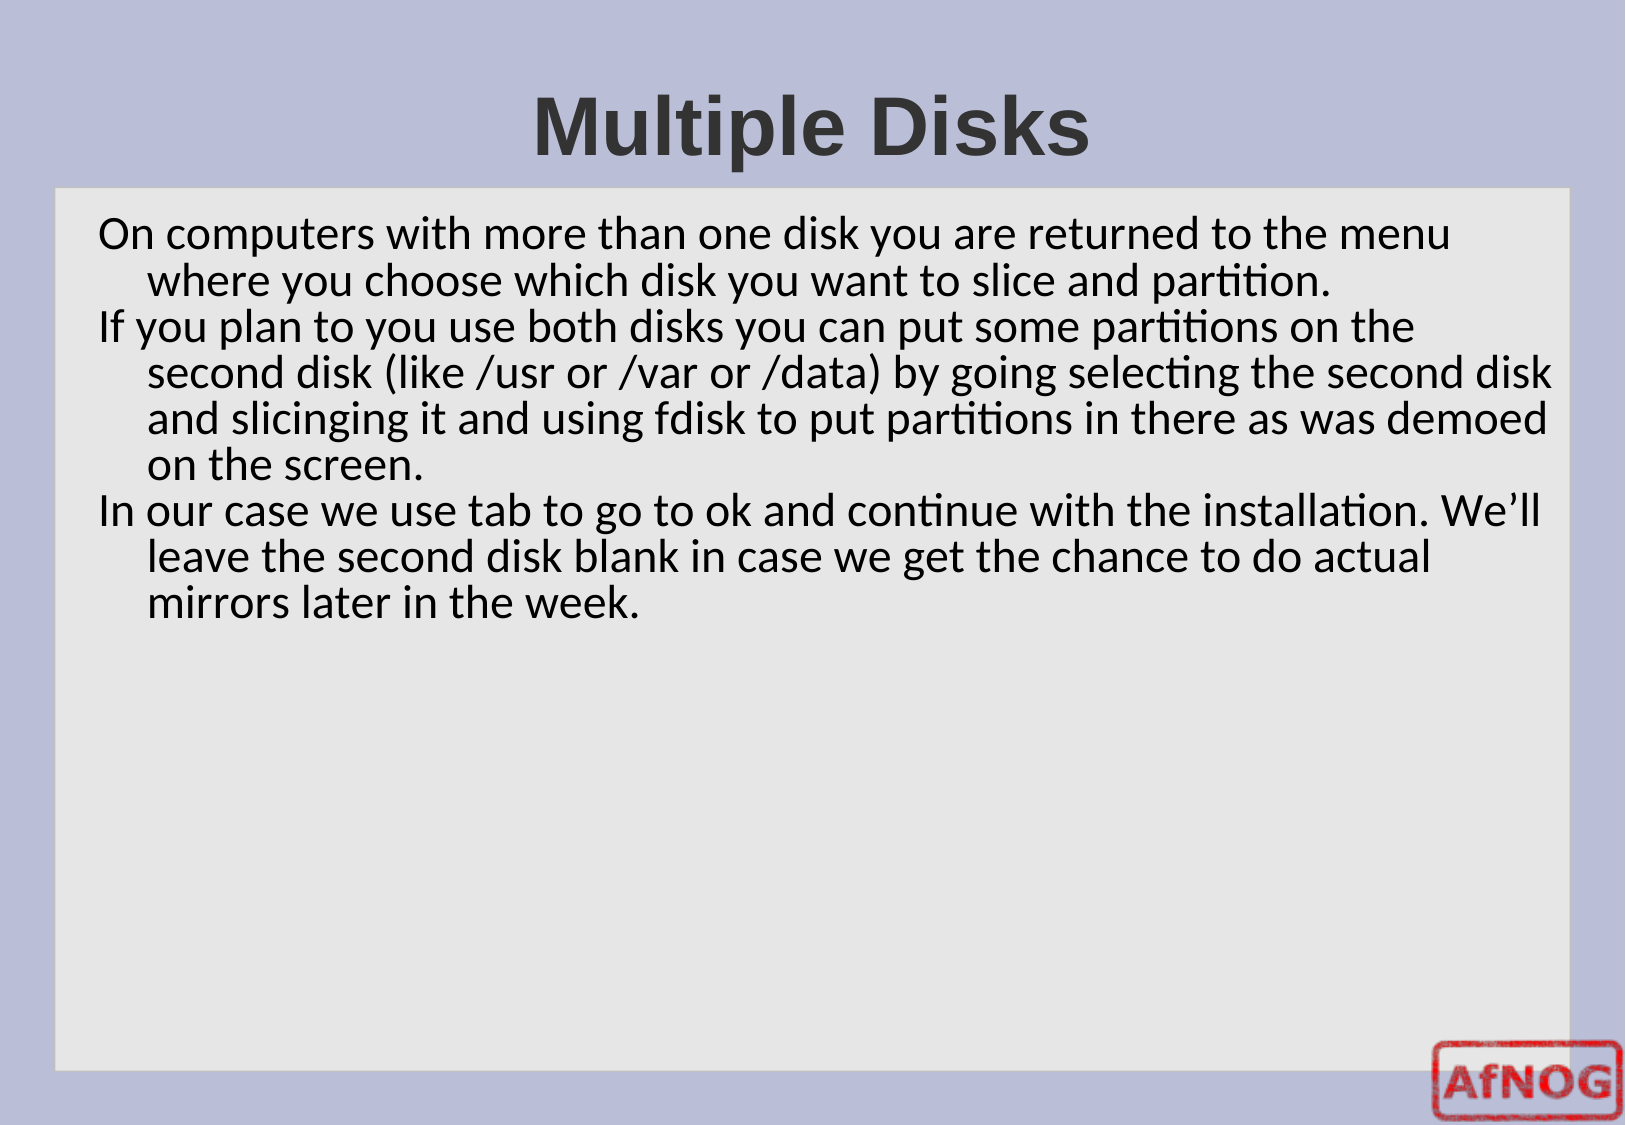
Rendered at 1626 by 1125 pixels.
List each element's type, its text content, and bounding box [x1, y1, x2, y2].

list On computers with more than one disk you are returned to the menu where you choose which disk you want to slice and partition. If you plan to you use both disks you can put some partitions on the second disk (like /usr or /var or /data) by going selecting the second disk and slicinging it and using fdisk to put partitions in there as was demoed on the screen. In our case we use tab to go to ok and continue with the installation. We’ll leave the second disk blank in case we get the chance to do actual mirrors later in the week. [82, 214, 1560, 1045]
title Multiple Disks [54, 44, 1571, 215]
picture [1430, 1038, 1626, 1125]
